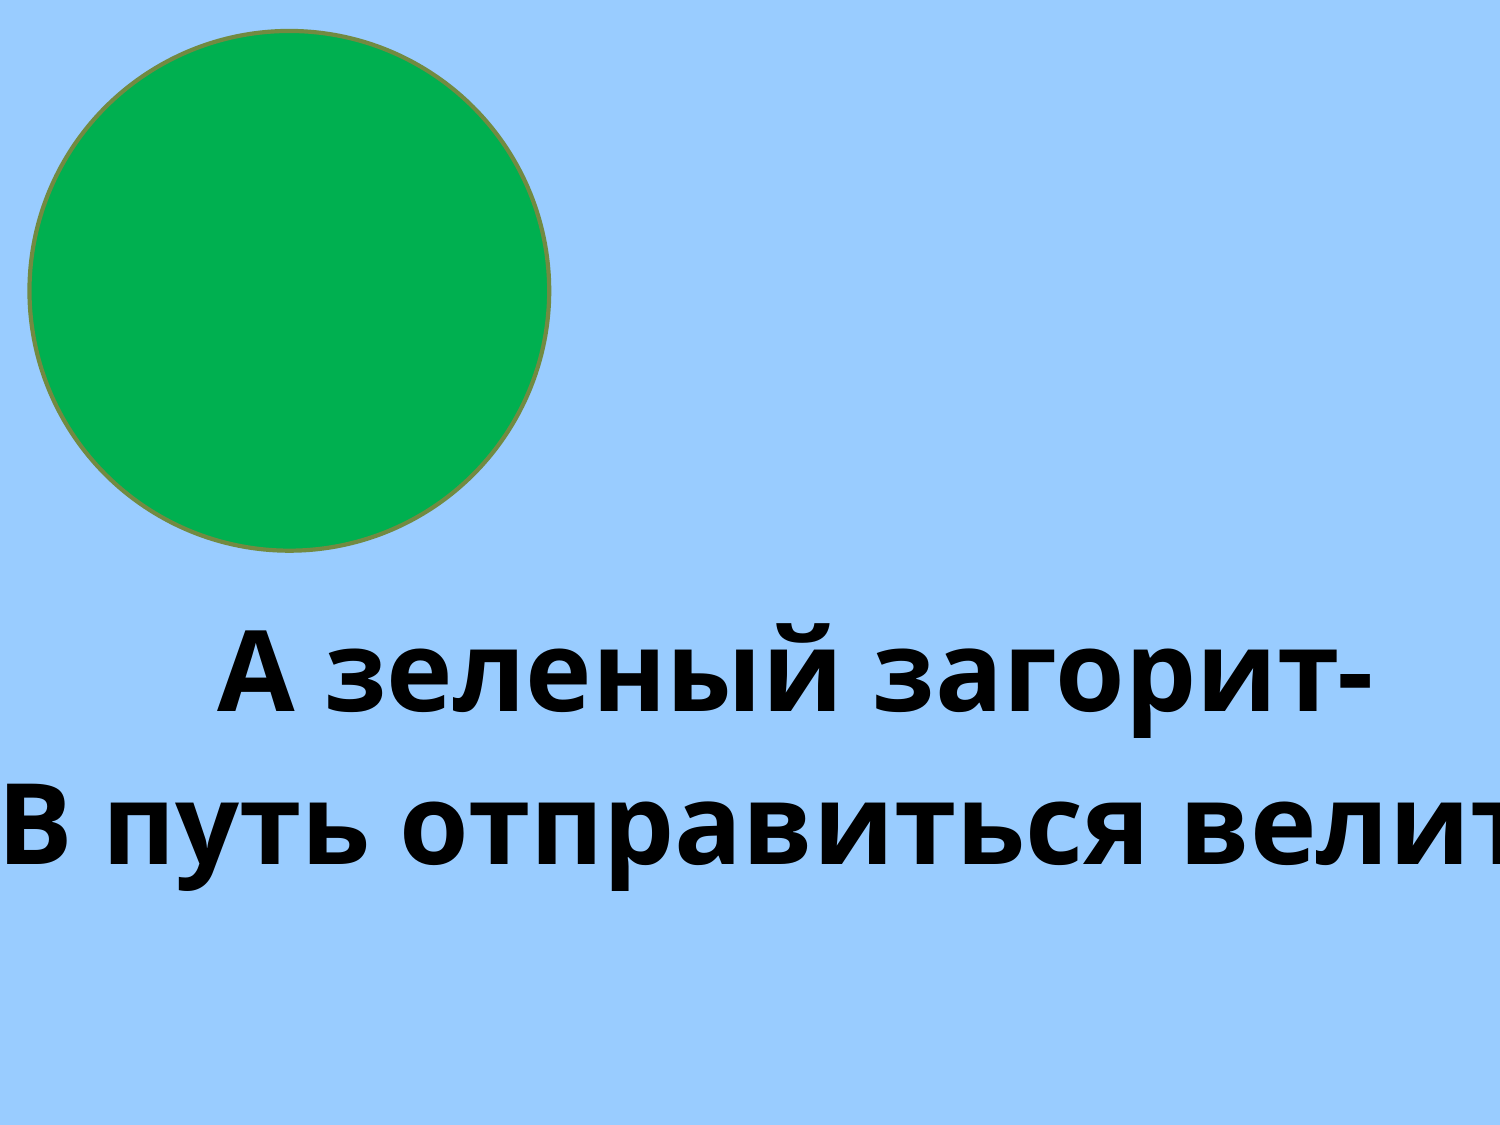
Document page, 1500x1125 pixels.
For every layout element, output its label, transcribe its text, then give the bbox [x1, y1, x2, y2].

text_box [29, 30, 550, 551]
text_box А зеленый загорит- В путь отправиться велит! [0, 583, 1500, 1076]
